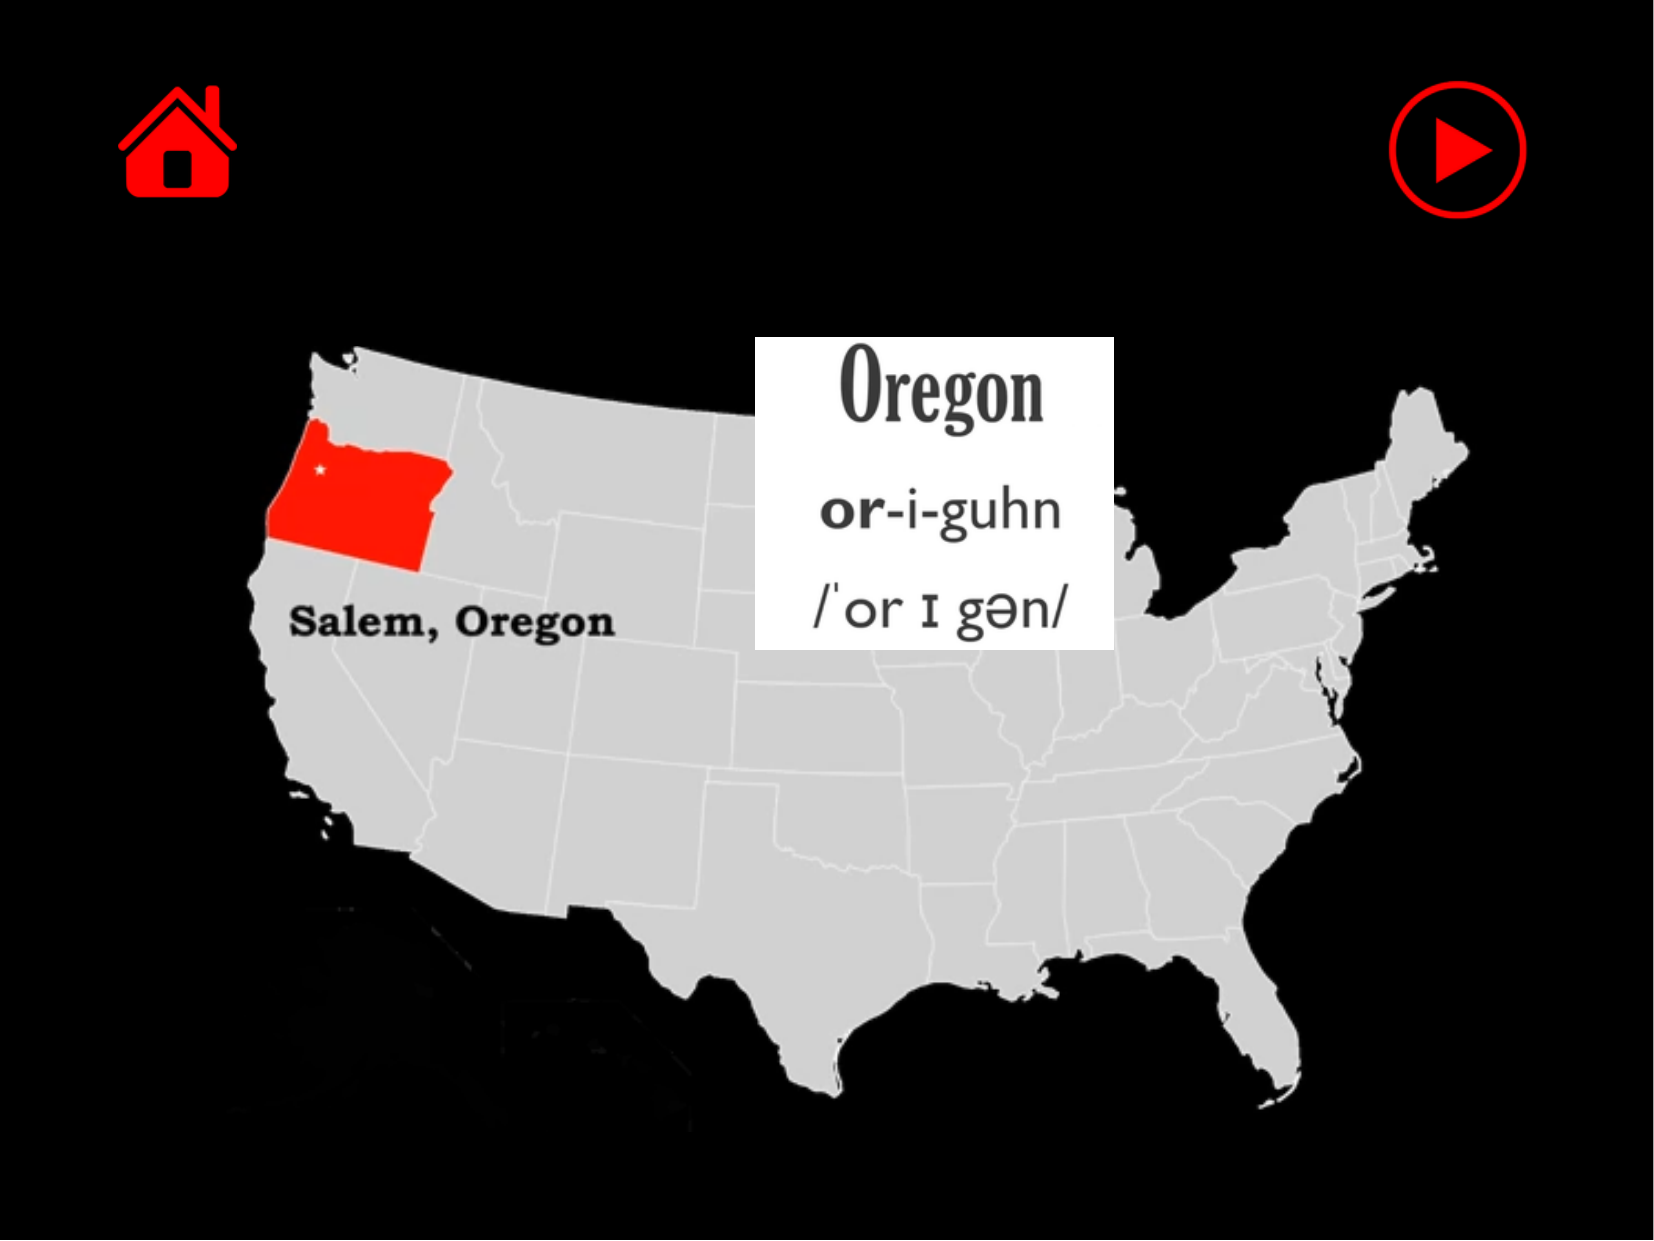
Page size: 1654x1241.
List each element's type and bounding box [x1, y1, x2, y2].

picture [177, 337, 1477, 1132]
picture [1381, 70, 1539, 228]
picture [118, 82, 237, 201]
